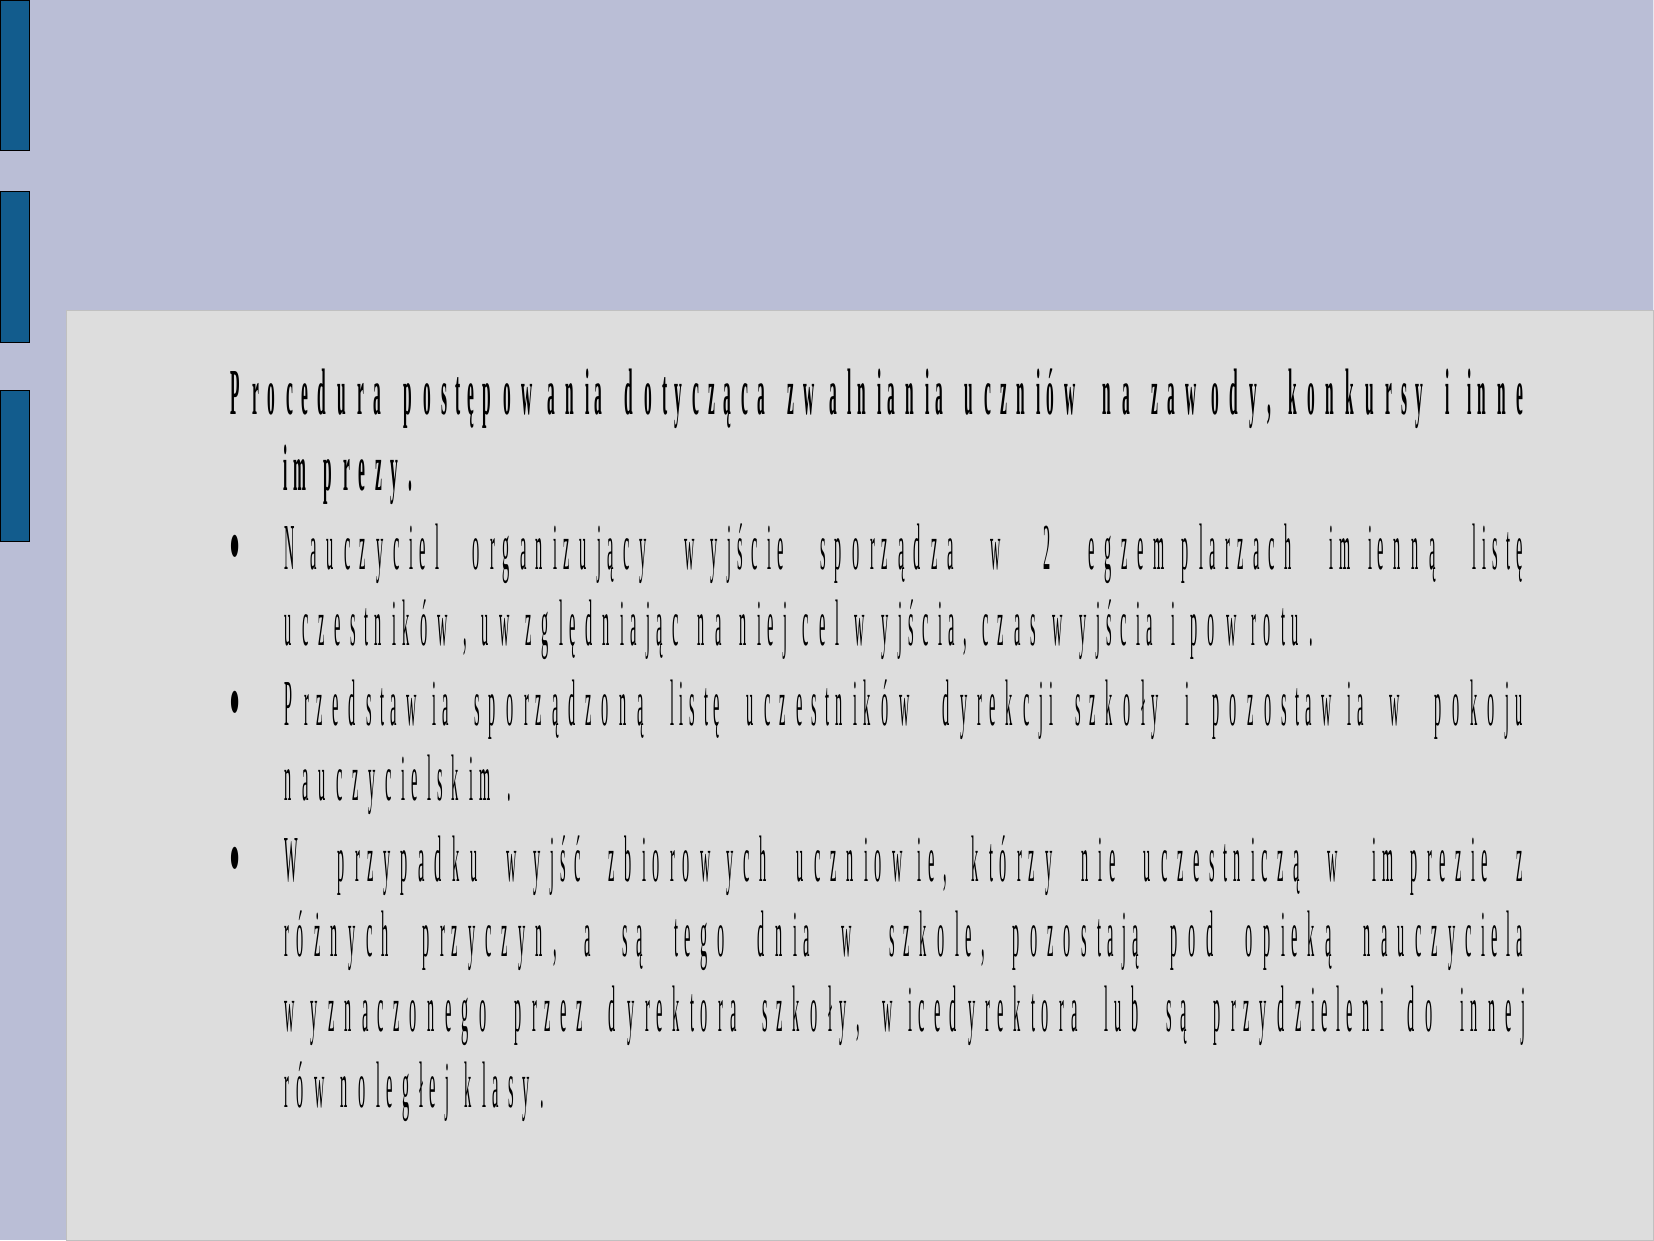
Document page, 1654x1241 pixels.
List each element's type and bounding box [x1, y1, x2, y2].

picture [177, 354, 1536, 1123]
